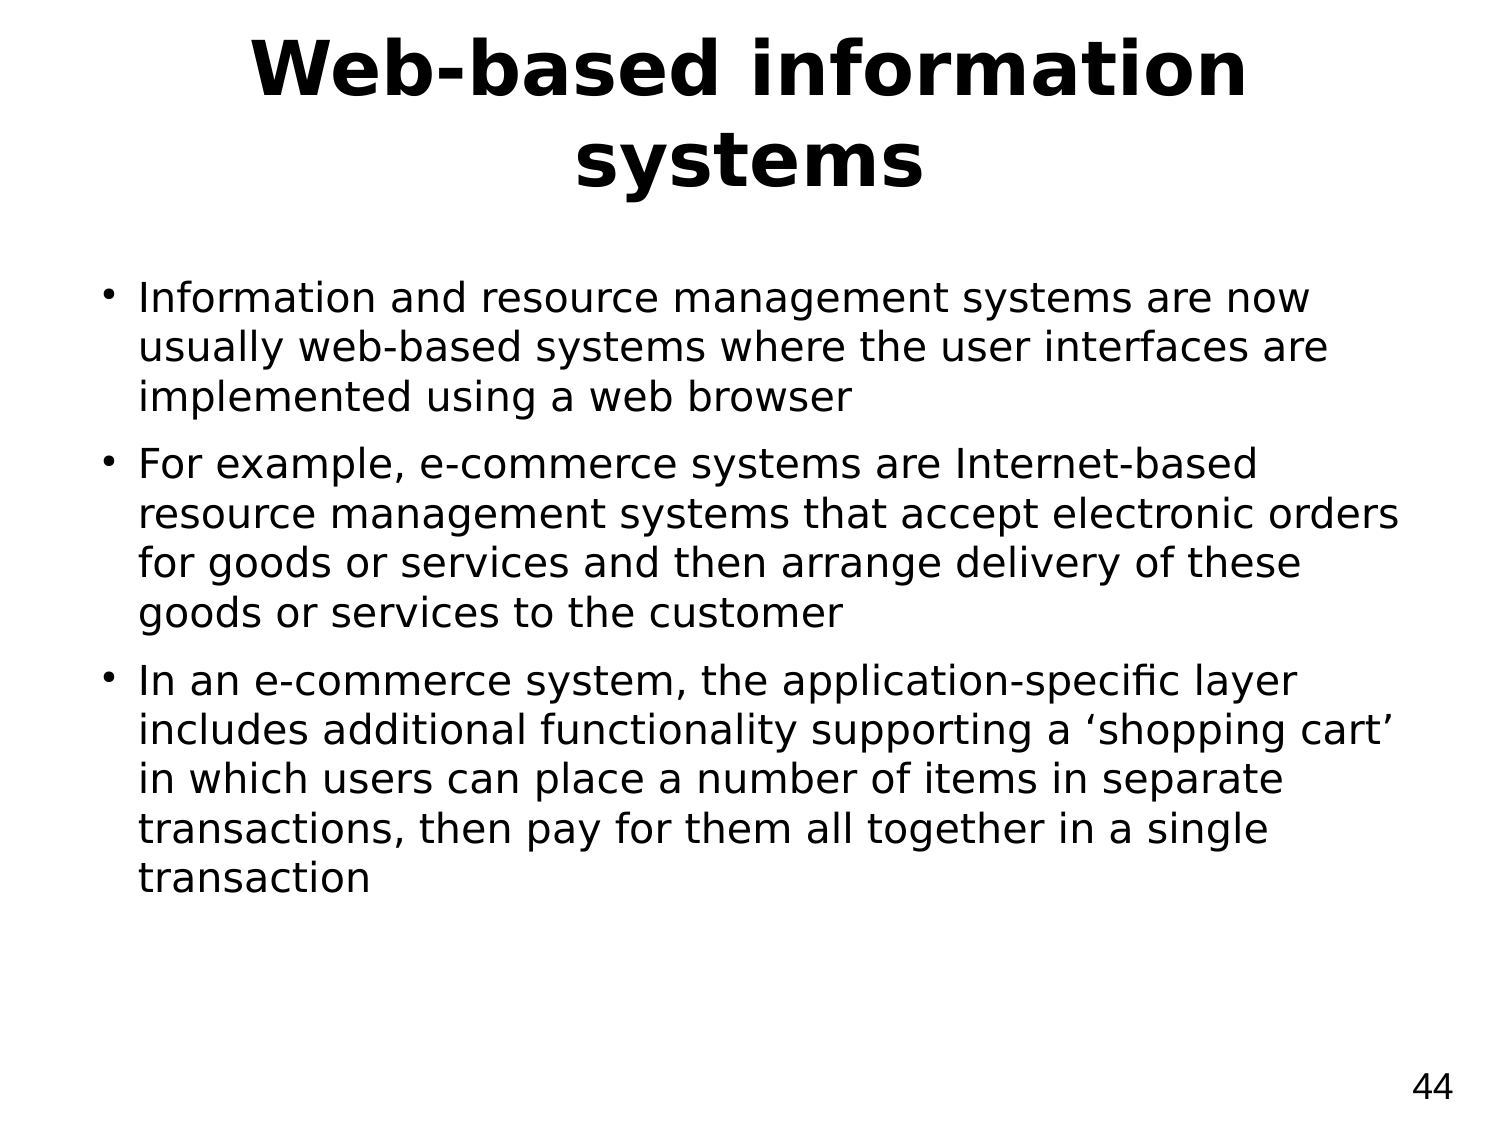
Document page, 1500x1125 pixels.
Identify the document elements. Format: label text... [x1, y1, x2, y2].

title Web-based information systems [75, 44, 1425, 177]
list Information and resource management systems are now usually web-based systems where the user interfaces are implemented using a web browser For example, e-commerce systems are Internet-based resource management systems that accept electronic orders for goods or services and then arrange delivery of these goods or services to the customer In an e-commerce system, the application-specific layer includes additional functionality supporting a ‘shopping cart’ in which users can place a number of items in separate transactions, then pay for them all together in a single transaction [75, 263, 1425, 916]
